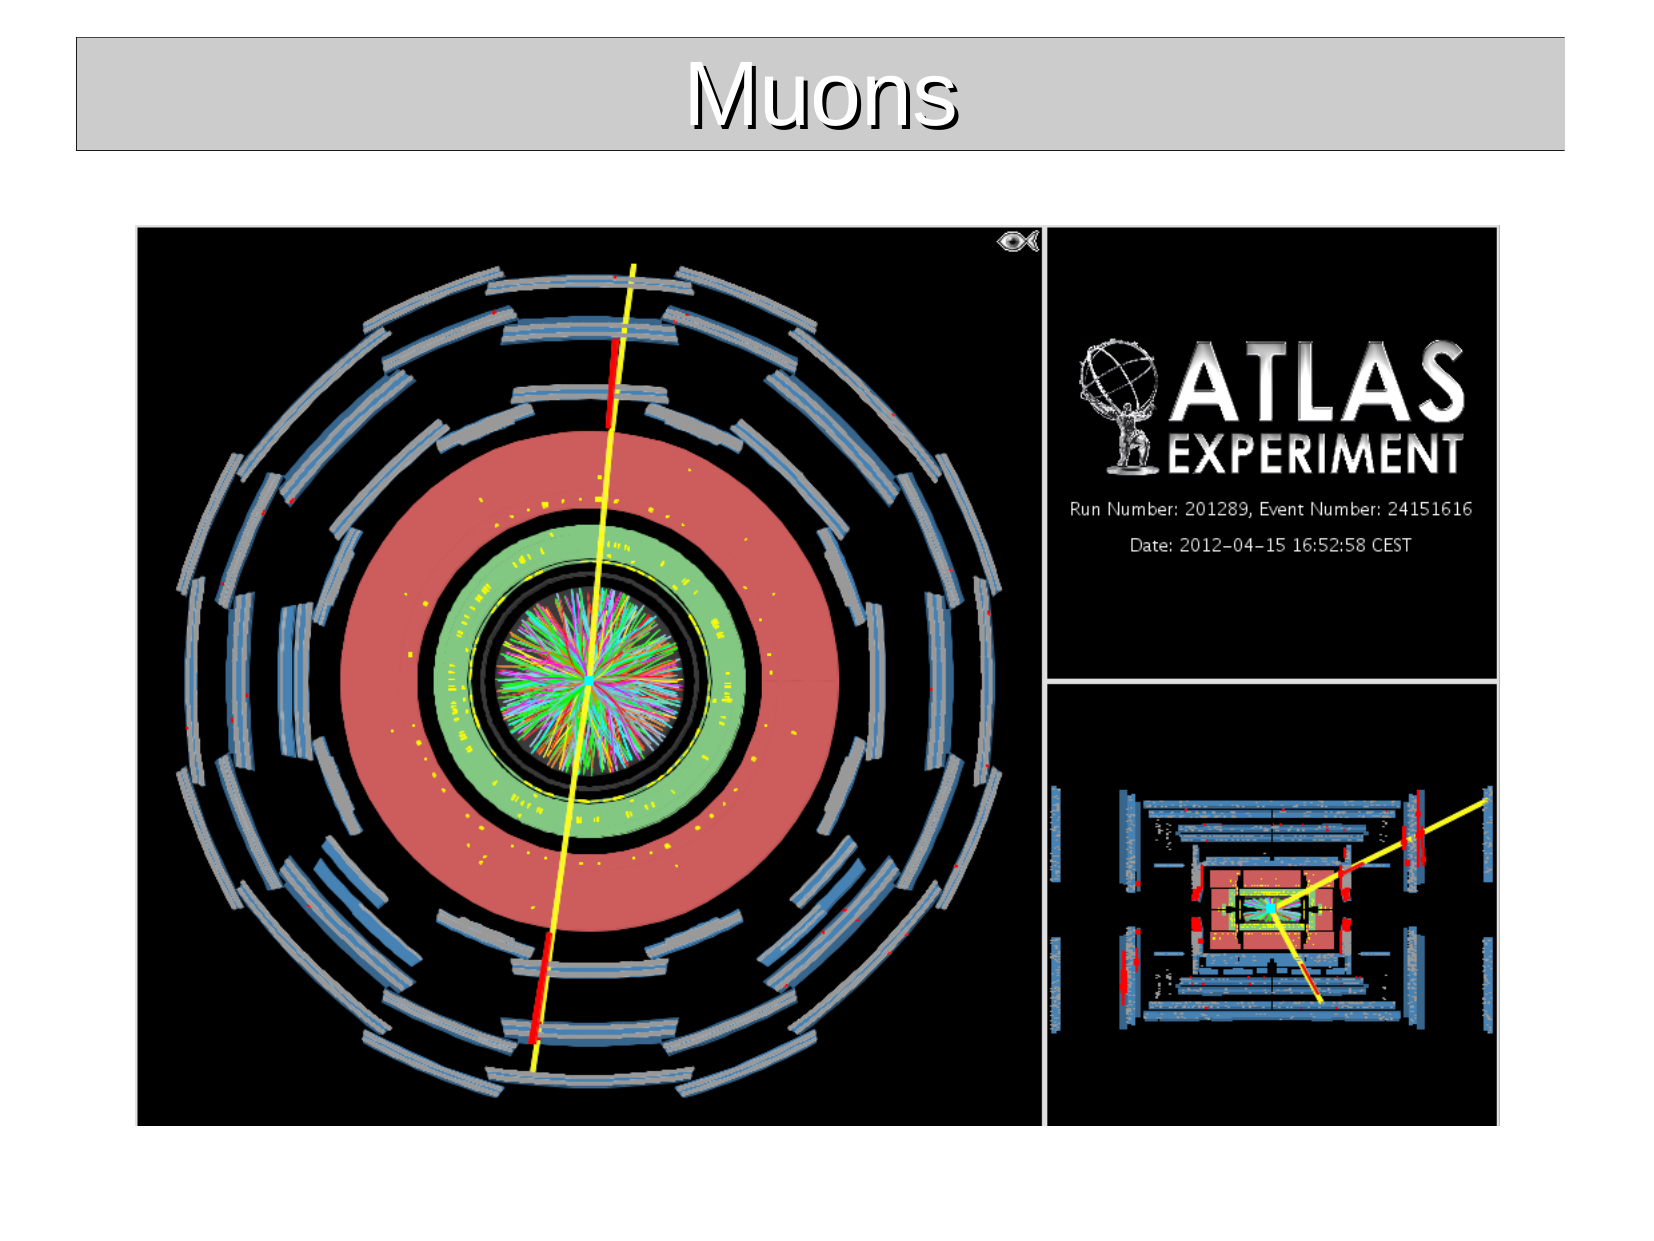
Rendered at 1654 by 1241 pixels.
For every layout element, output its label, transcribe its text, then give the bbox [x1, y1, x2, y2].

title Muons [76, 37, 1565, 151]
picture [135, 225, 1501, 1126]
